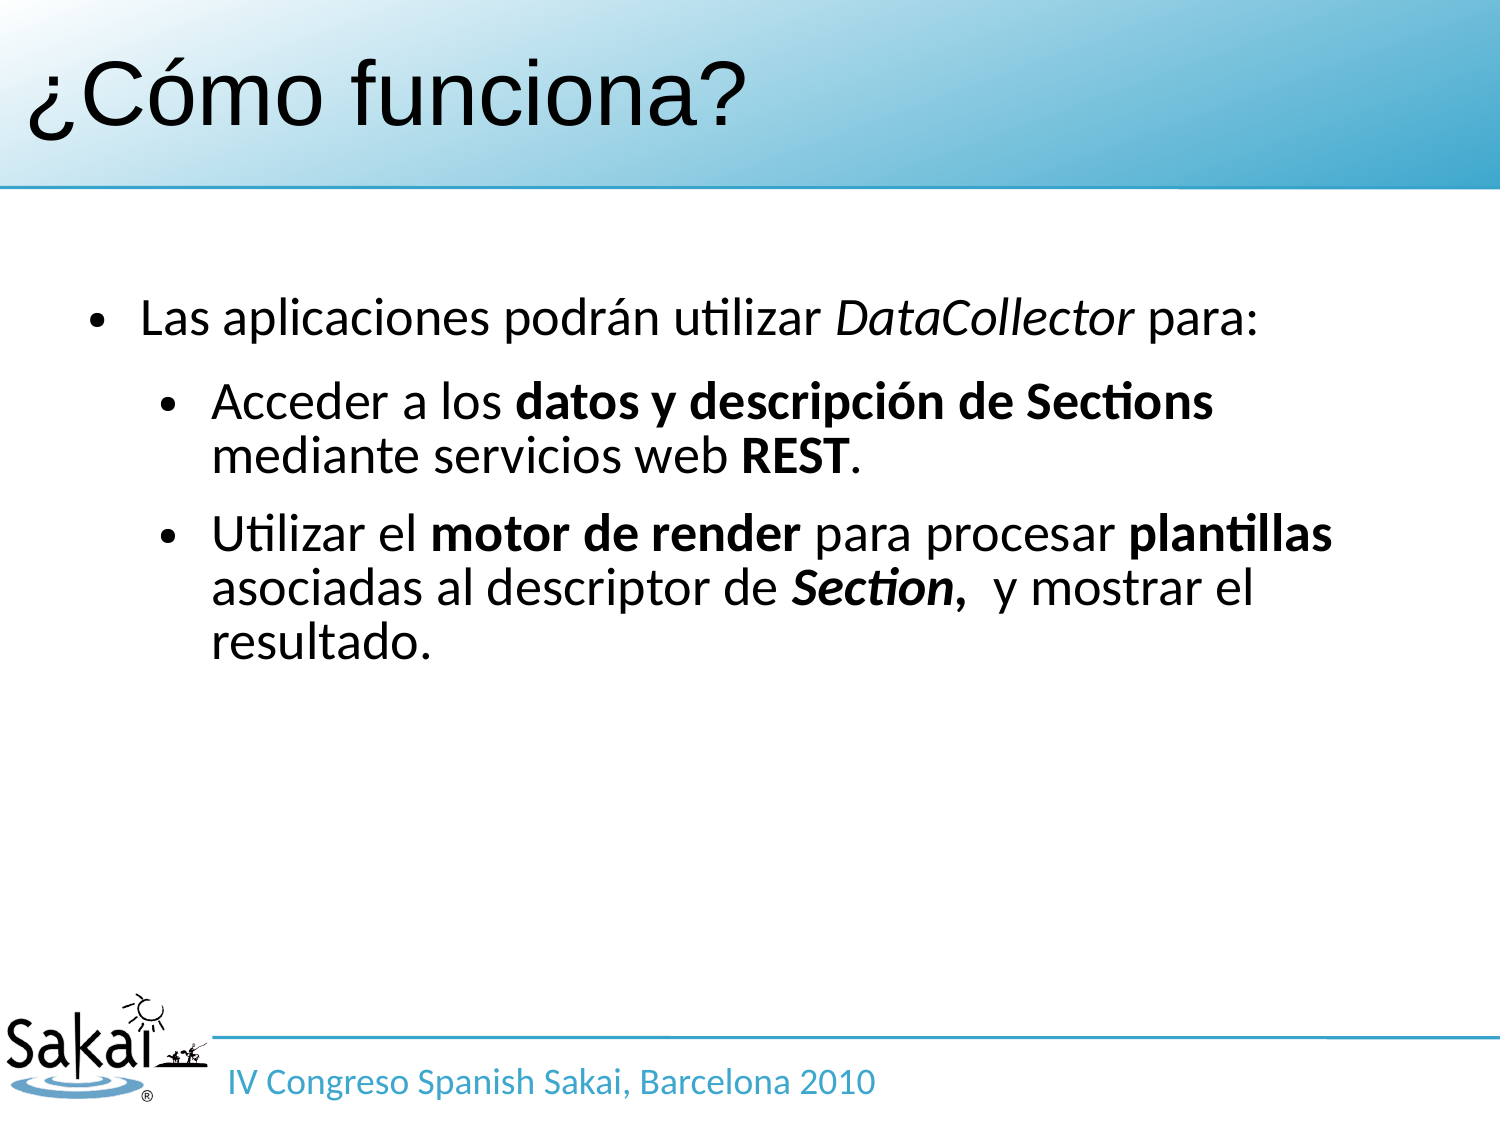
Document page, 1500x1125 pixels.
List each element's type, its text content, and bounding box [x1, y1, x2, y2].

list Las aplicaciones podrán utilizar DataCollector para: Acceder a los datos y descripción de Sections mediante servicios web REST. Utilizar el motor de render para procesar plantillas asociadas al descriptor de Section, y mostrar el resultado. [69, 294, 1420, 1005]
title ¿Cómo funciona? [24, 24, 1475, 163]
picture [0, 955, 213, 1125]
